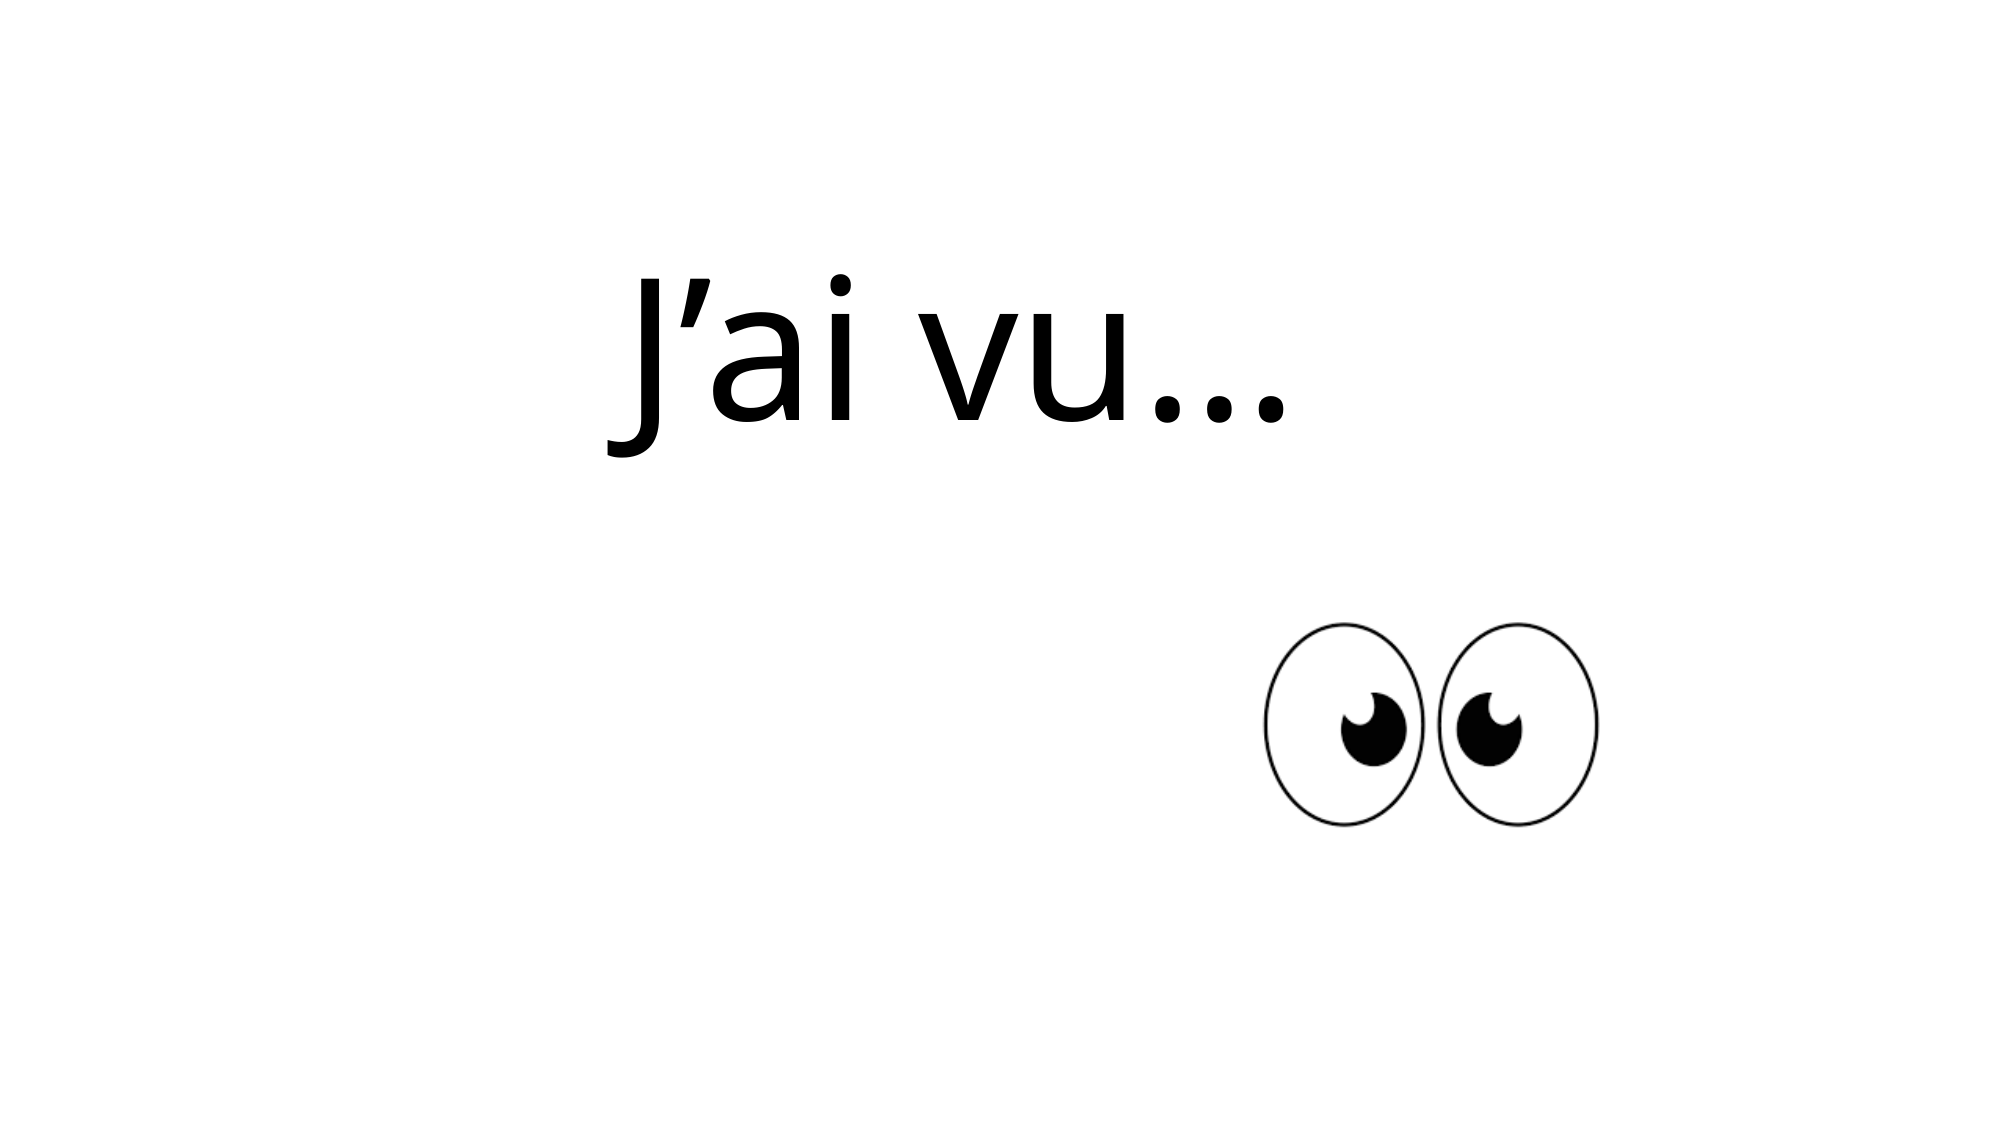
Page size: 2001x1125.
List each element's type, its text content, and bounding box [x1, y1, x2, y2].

picture [1216, 582, 1647, 869]
title J’ai vu… [210, 242, 1711, 923]
